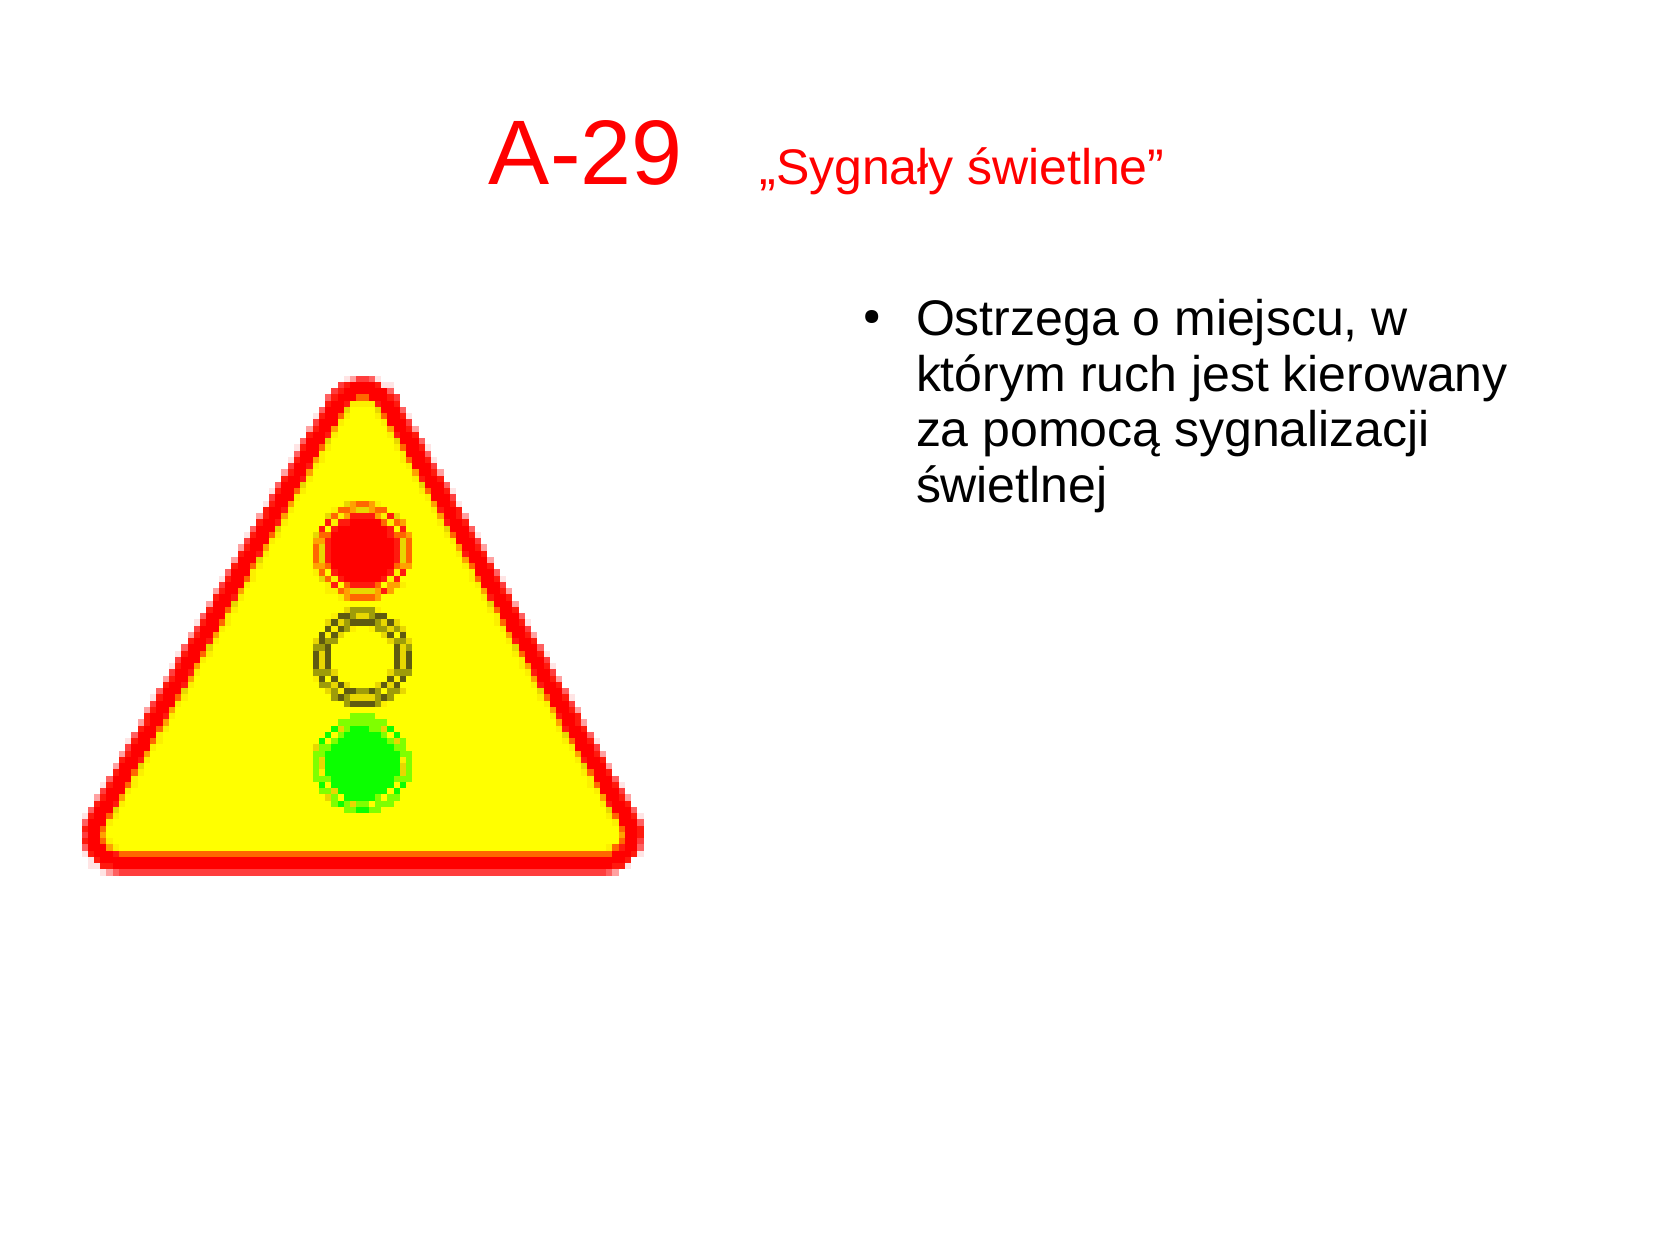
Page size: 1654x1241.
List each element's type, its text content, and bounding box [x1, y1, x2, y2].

picture [82, 376, 644, 876]
list Ostrzega o miejscu, w którym ruch jest kierowany za pomocą sygnalizacji świetlnej [845, 290, 1572, 1094]
title A-29 „Sygnały świetlne” [82, 56, 1571, 250]
